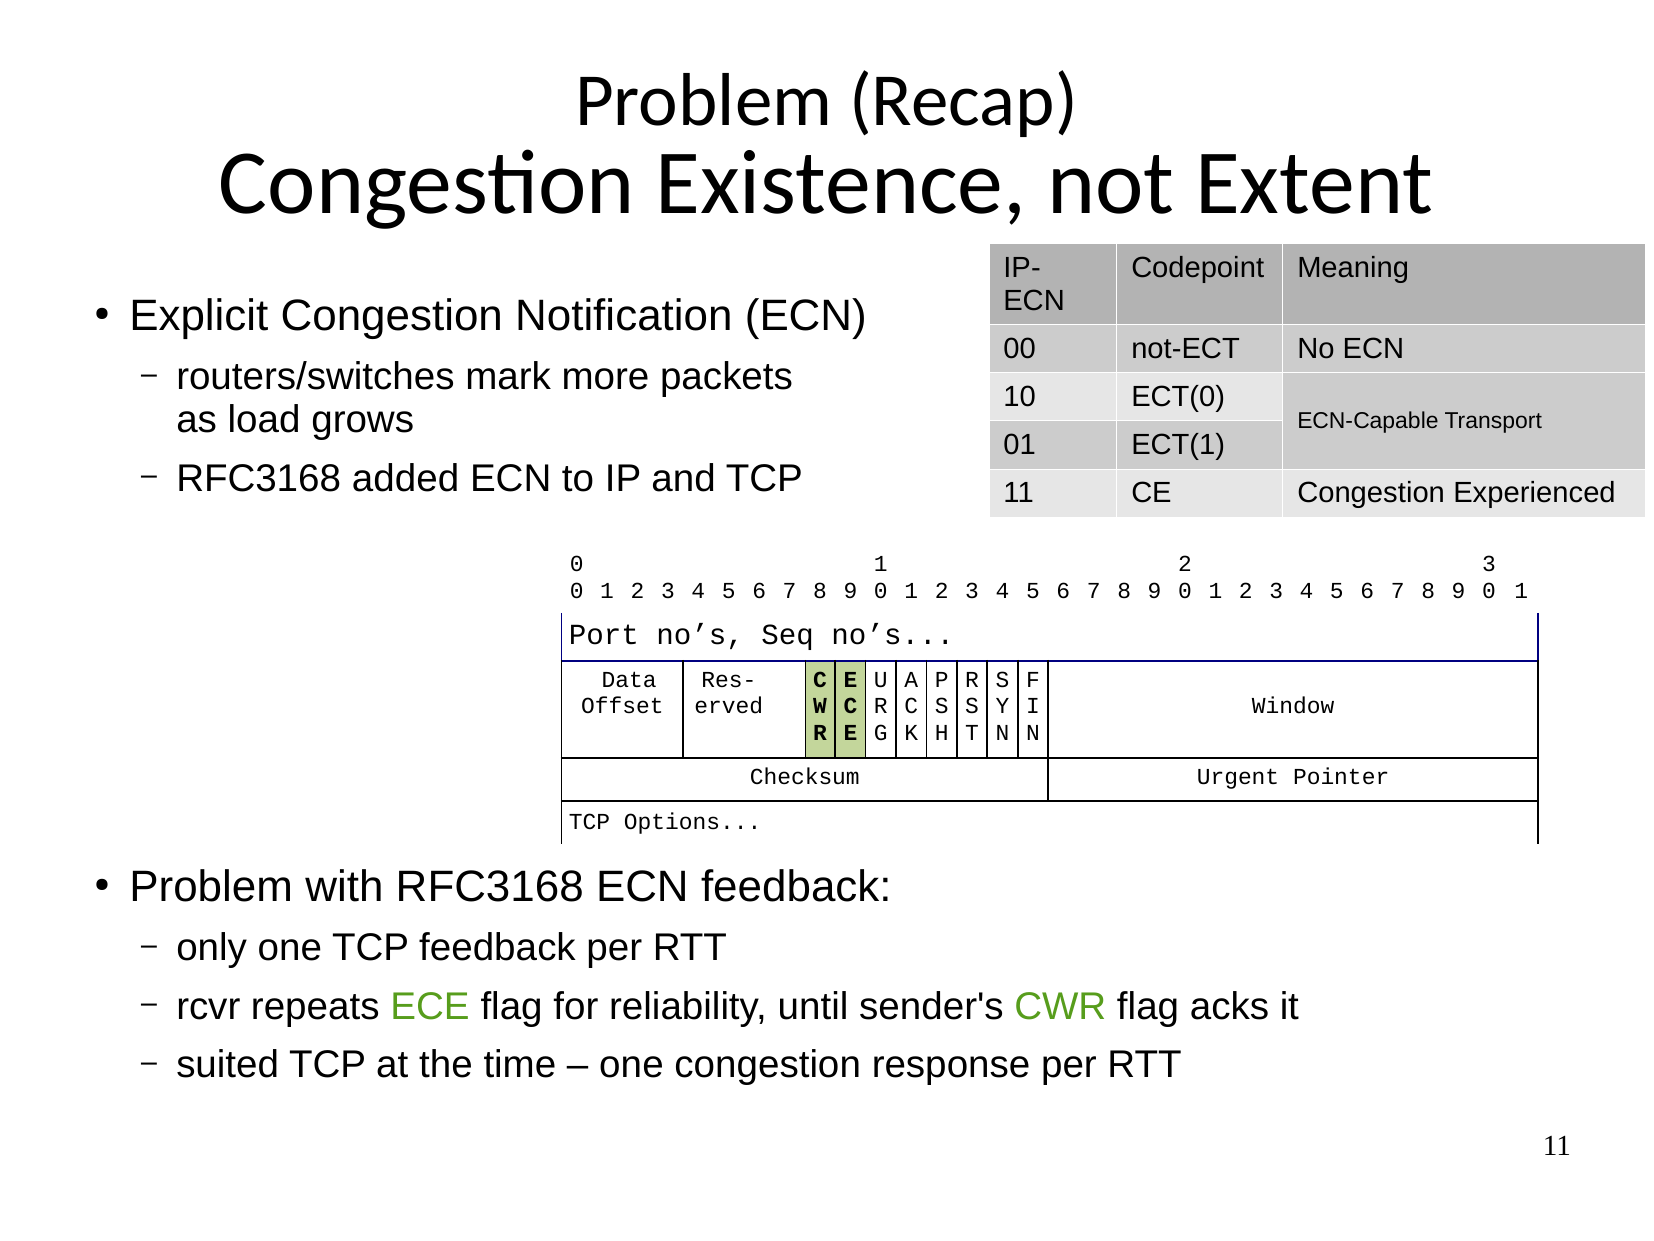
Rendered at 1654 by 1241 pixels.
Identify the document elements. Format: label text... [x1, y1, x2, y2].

table_cell 10 [990, 373, 1116, 420]
table_header 1 [896, 543, 926, 613]
table_cell not-ECT [1117, 325, 1282, 372]
table_cell FIN [1019, 662, 1047, 757]
table_cell Res-erved [684, 662, 774, 757]
table_cell ECT(1) [1117, 421, 1282, 469]
table_header 3 [957, 543, 987, 613]
table_header 00 [561, 543, 592, 613]
table_cell SYN [988, 662, 1017, 757]
table_cell PSH [927, 662, 956, 757]
table_header 7 [1078, 543, 1109, 613]
table_header 30 [1474, 543, 1504, 613]
table_cell [774, 662, 805, 757]
table_header 2 [1231, 543, 1261, 613]
table_header 6 [1352, 543, 1383, 613]
table_header 10 [866, 543, 896, 613]
table_cell Data Offset [562, 662, 682, 757]
table_header 6 [744, 543, 774, 613]
table_header 4 [683, 543, 714, 613]
table_cell Urgent Pointer [1049, 759, 1537, 800]
table_header 2 [622, 543, 653, 613]
table_cell Congestion Experienced [1283, 470, 1645, 517]
table_cell ECT(0) [1117, 373, 1282, 420]
table_cell Port no’s, Seq no’s... [562, 613, 1537, 660]
table_cell CWR [806, 662, 834, 757]
table_header 5 [1018, 543, 1048, 613]
table_header 7 [774, 543, 805, 613]
table_header 4 [987, 543, 1018, 613]
table_cell ACK [897, 662, 926, 757]
table_header 5 [1322, 543, 1352, 613]
table_header IP-ECN [990, 244, 1116, 324]
table_header 9 [1443, 543, 1474, 613]
table_cell RST [958, 662, 986, 757]
table_header Codepoint [1117, 244, 1282, 324]
table_header 8 [1413, 543, 1443, 613]
table_header 1 [592, 543, 622, 613]
table_cell ECE [836, 662, 865, 757]
table_cell No ECN [1283, 325, 1645, 372]
table_cell CE [1117, 470, 1282, 517]
table_header 4 [1291, 543, 1322, 613]
table_header 3 [1261, 543, 1291, 613]
list Explicit Congestion Notification (ECN) routers/switches mark more packets as load grows RFC3168 added ECN to IP and TCP Problem with RFC3168 ECN feedback: only one TCP feedback per RTT rcvr repeats ECE flag for reliability, until sender's CWR flag acks it suited TCP at the time – one congestion response per RTT [82, 290, 1571, 1087]
table_header 9 [835, 543, 866, 613]
table_header 2 [926, 543, 957, 613]
table_header 3 [653, 543, 683, 613]
table_cell 01 [990, 421, 1116, 469]
table_header 8 [1109, 543, 1139, 613]
table_header 5 [714, 543, 744, 613]
table_cell 00 [990, 325, 1116, 372]
table_header 8 [805, 543, 835, 613]
table_header 1 [1504, 543, 1538, 613]
table_cell TCP Options... [562, 802, 1537, 844]
table_header 20 [1170, 543, 1200, 613]
table_header 7 [1383, 543, 1413, 613]
table_header 1 [1200, 543, 1231, 613]
table_cell Window [1049, 662, 1537, 757]
table_header 6 [1048, 543, 1078, 613]
table_cell Checksum [562, 759, 1047, 800]
table_header Meaning [1283, 244, 1645, 324]
table_cell 11 [990, 470, 1116, 517]
table_cell URG [866, 662, 895, 757]
title Problem (Recap) Congestion Existence, not Extent [82, 49, 1571, 257]
table_cell ECN-Capable Transport [1283, 373, 1645, 469]
table_header 9 [1139, 543, 1170, 613]
